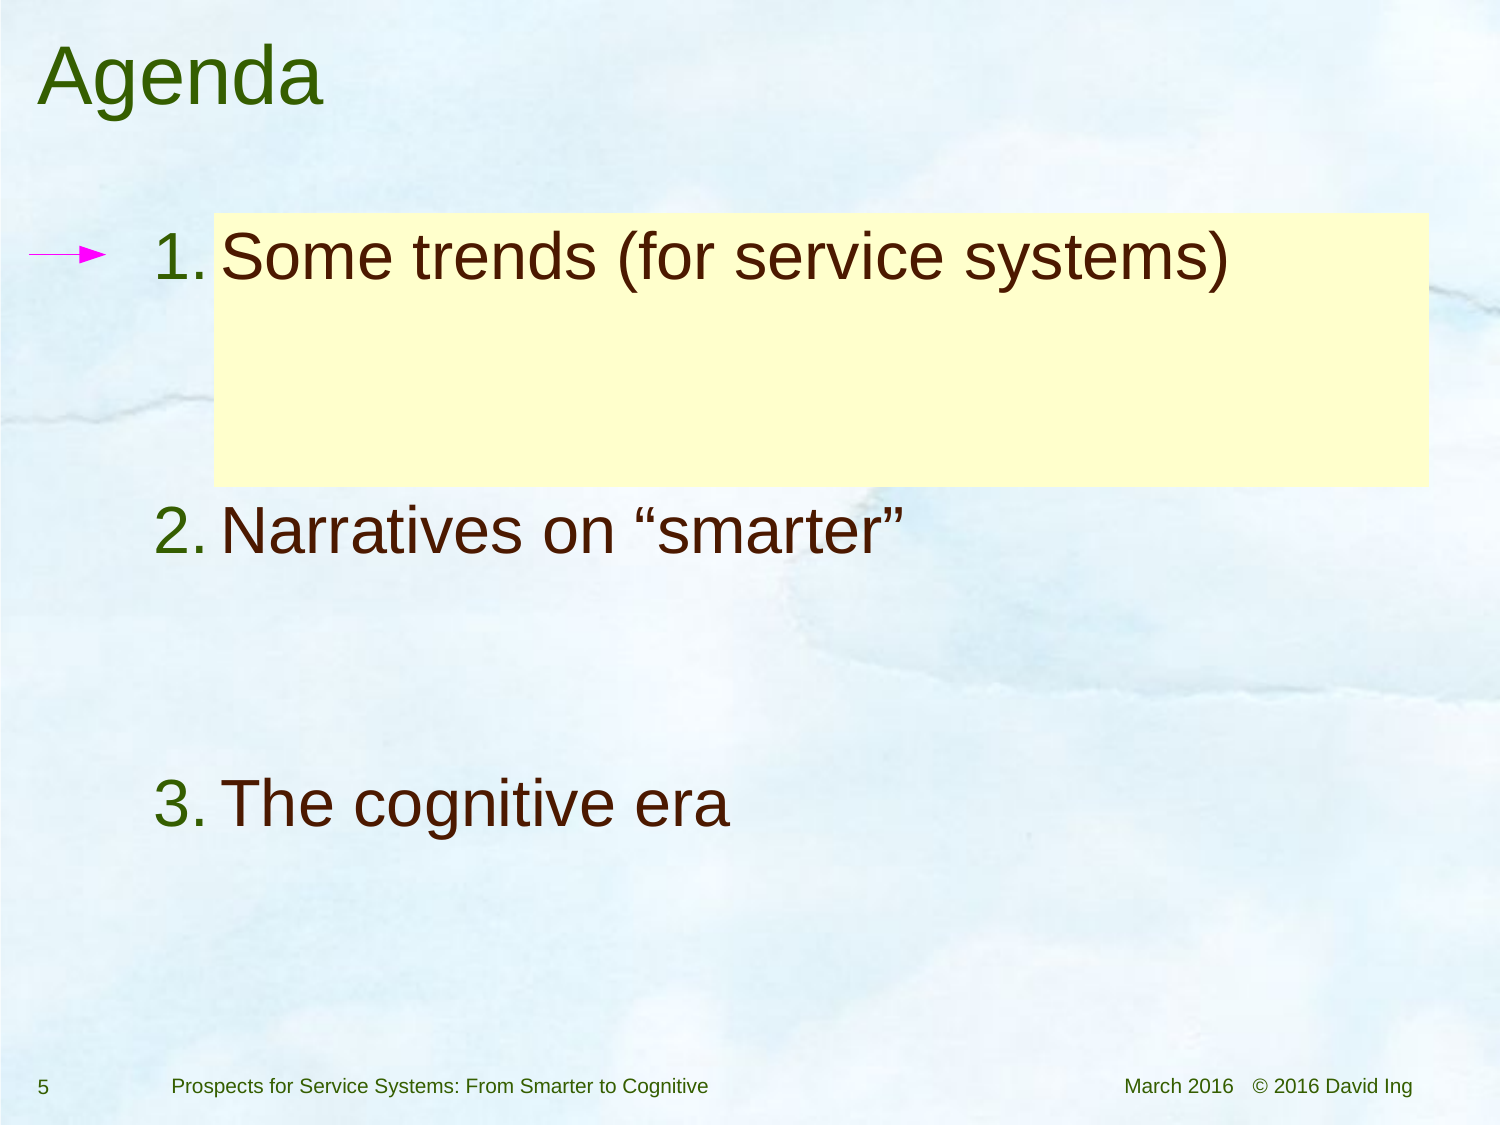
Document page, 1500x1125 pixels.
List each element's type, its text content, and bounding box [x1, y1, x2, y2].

table_cell 2. [103, 487, 214, 760]
table_cell 3. [103, 760, 214, 1034]
picture [0, 0, 1500, 1125]
table_cell The cognitive era [214, 760, 1429, 1034]
table_header Some trends (for service systems) [214, 213, 1429, 487]
table_header 1. [103, 213, 214, 487]
title Agenda [37, 37, 1463, 152]
table_cell Narratives on “smarter” [214, 487, 1429, 760]
